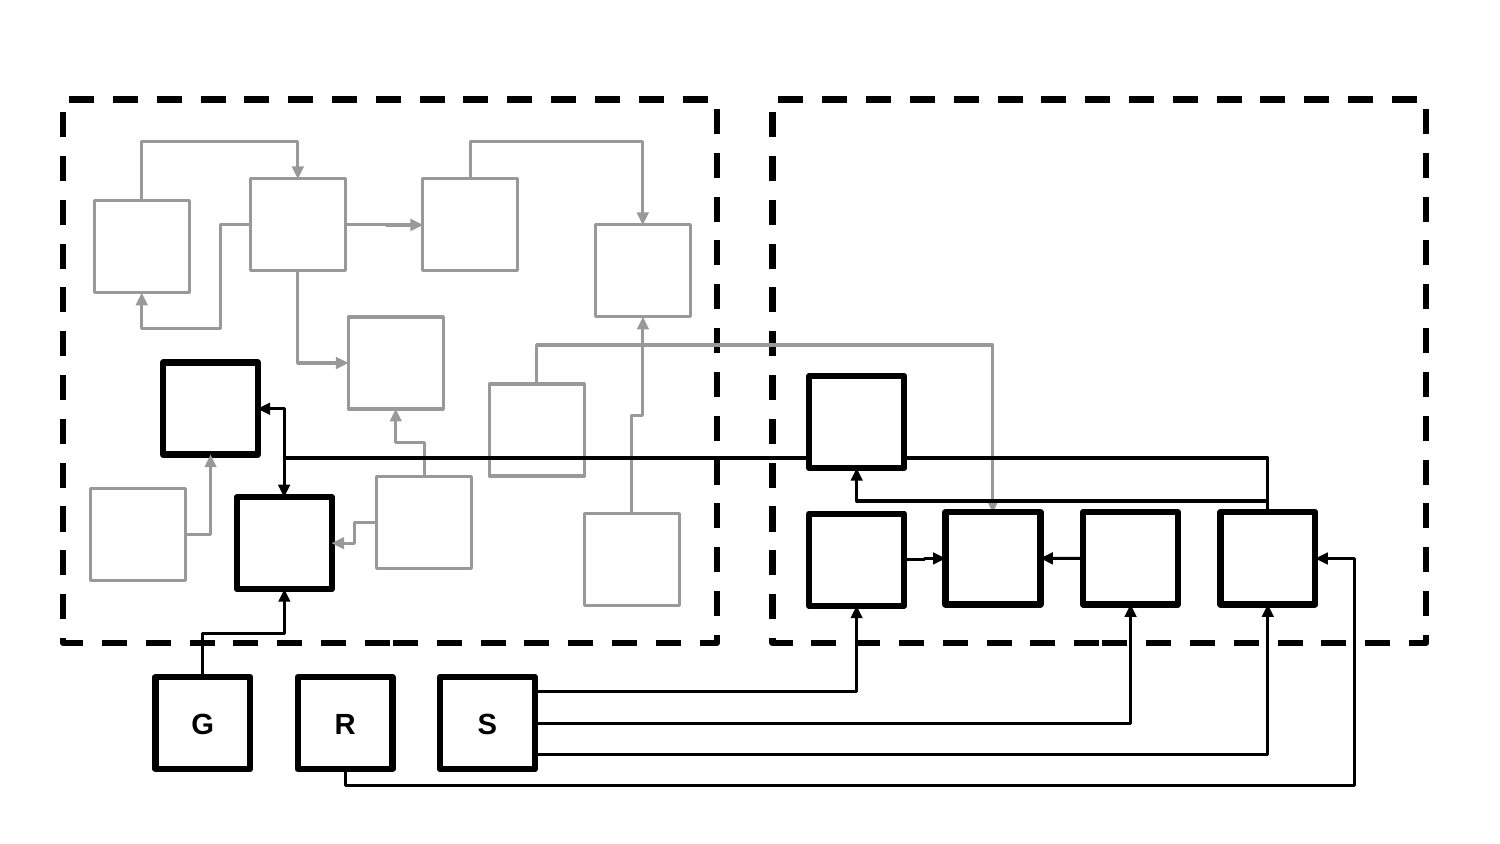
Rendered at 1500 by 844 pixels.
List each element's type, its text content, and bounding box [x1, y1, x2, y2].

text_box [945, 512, 1041, 605]
text_box [1082, 512, 1178, 605]
text_box [809, 513, 905, 606]
text_box [236, 497, 332, 590]
text_box [422, 178, 518, 271]
text_box [250, 178, 346, 271]
text_box [348, 316, 444, 410]
text_box [162, 362, 258, 455]
text_box [489, 460, 585, 477]
text_box [595, 224, 691, 317]
text_box S [440, 677, 535, 770]
text_box [1220, 512, 1316, 605]
text_box [90, 488, 186, 581]
text_box [94, 200, 190, 293]
text_box [584, 513, 680, 606]
text_box [489, 383, 585, 456]
text_box G [155, 677, 251, 770]
text_box [376, 476, 472, 569]
text_box R [297, 677, 393, 770]
text_box [809, 376, 905, 469]
